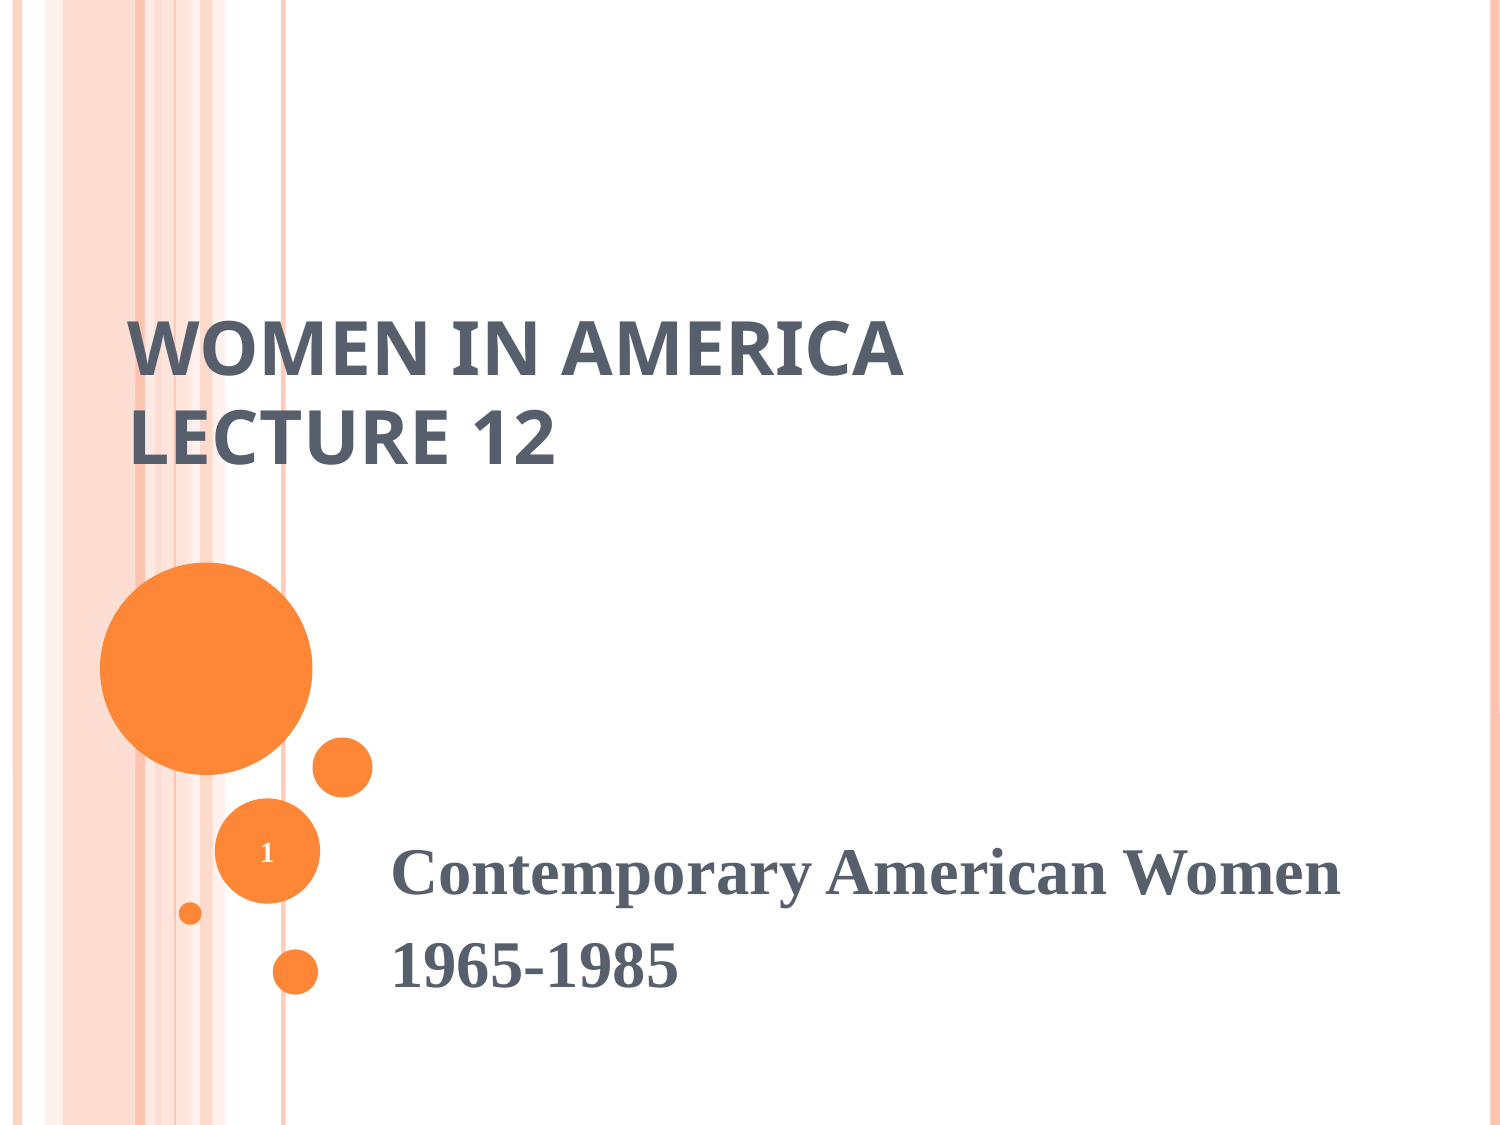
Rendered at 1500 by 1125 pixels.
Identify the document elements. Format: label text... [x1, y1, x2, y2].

subtitle Contemporary American Women 1965-1985 [375, 820, 1388, 1046]
text_box [217, 808, 318, 894]
title Women in America Lecture 12 [112, 224, 1375, 488]
